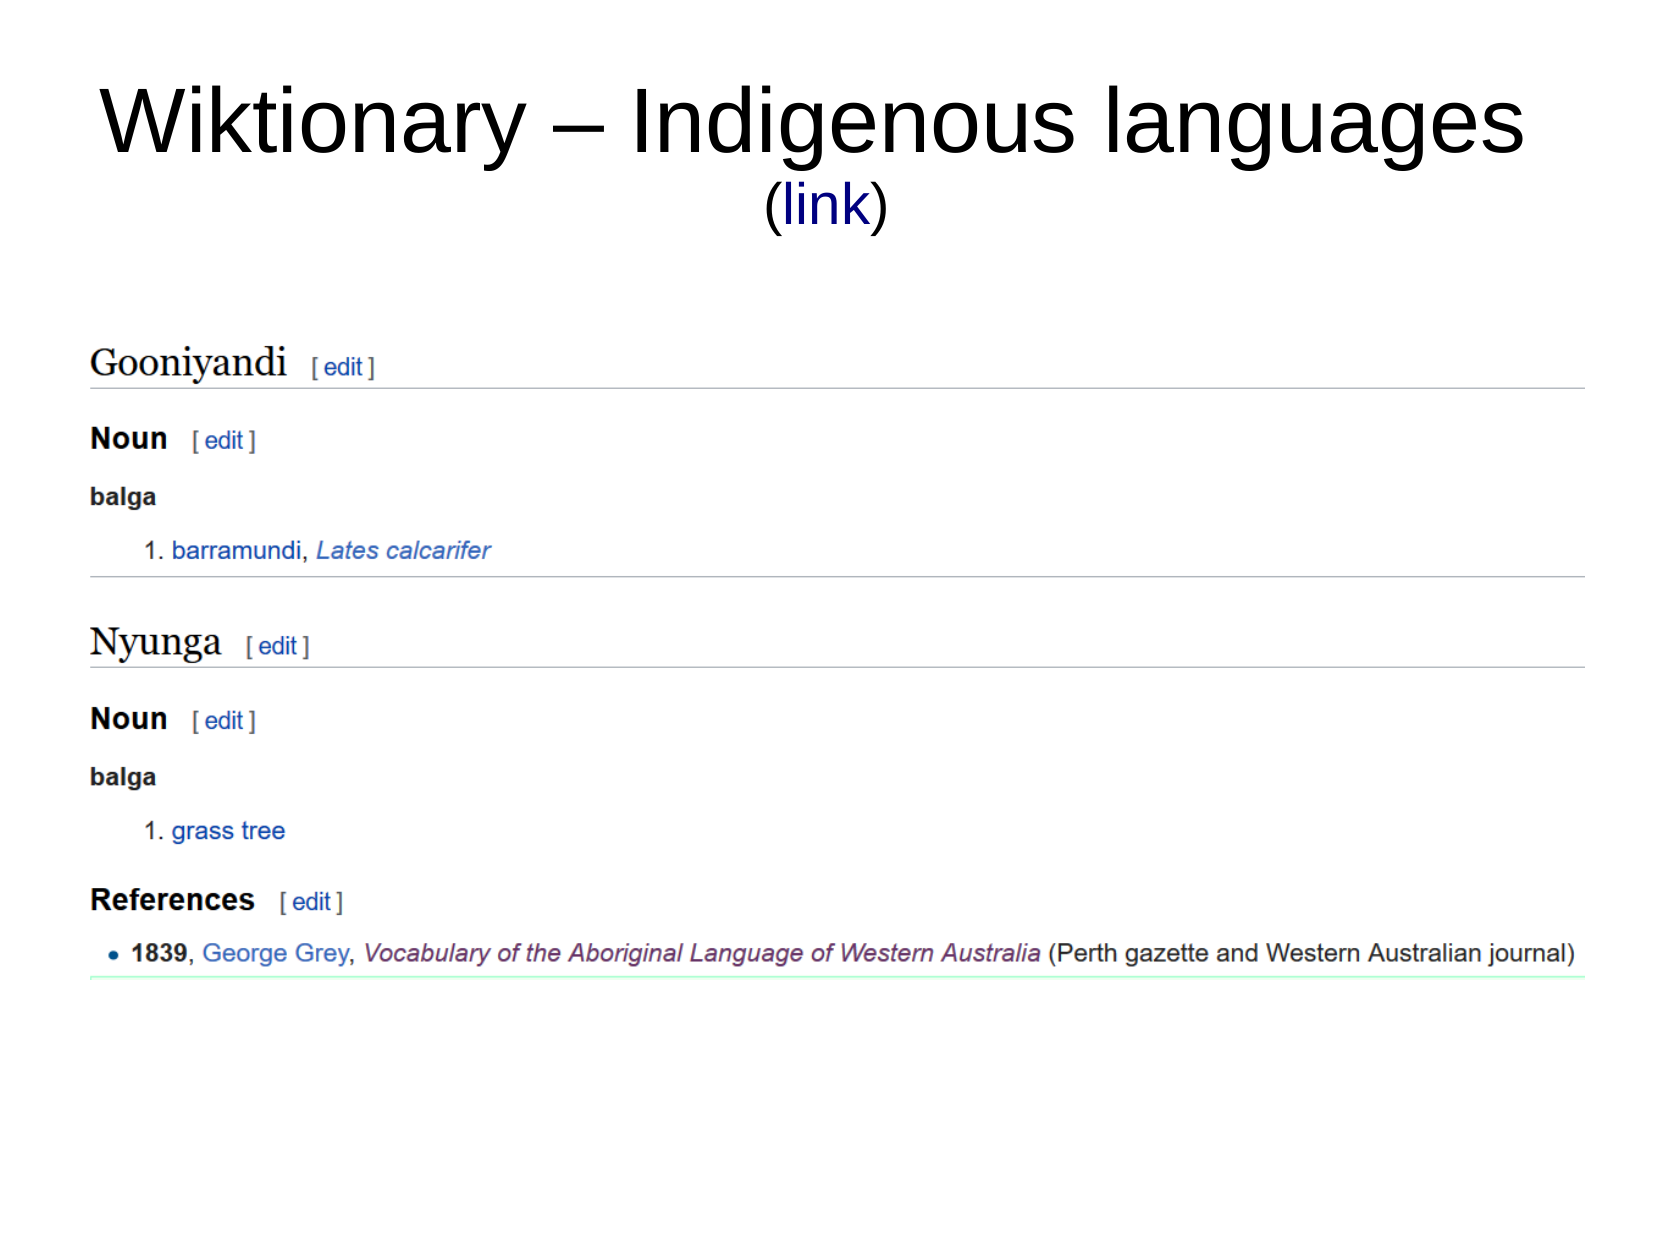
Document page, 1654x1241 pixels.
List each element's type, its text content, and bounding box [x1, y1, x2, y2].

picture [61, 318, 1585, 980]
title Wiktionary – Indigenous languages (link) [82, 49, 1571, 257]
